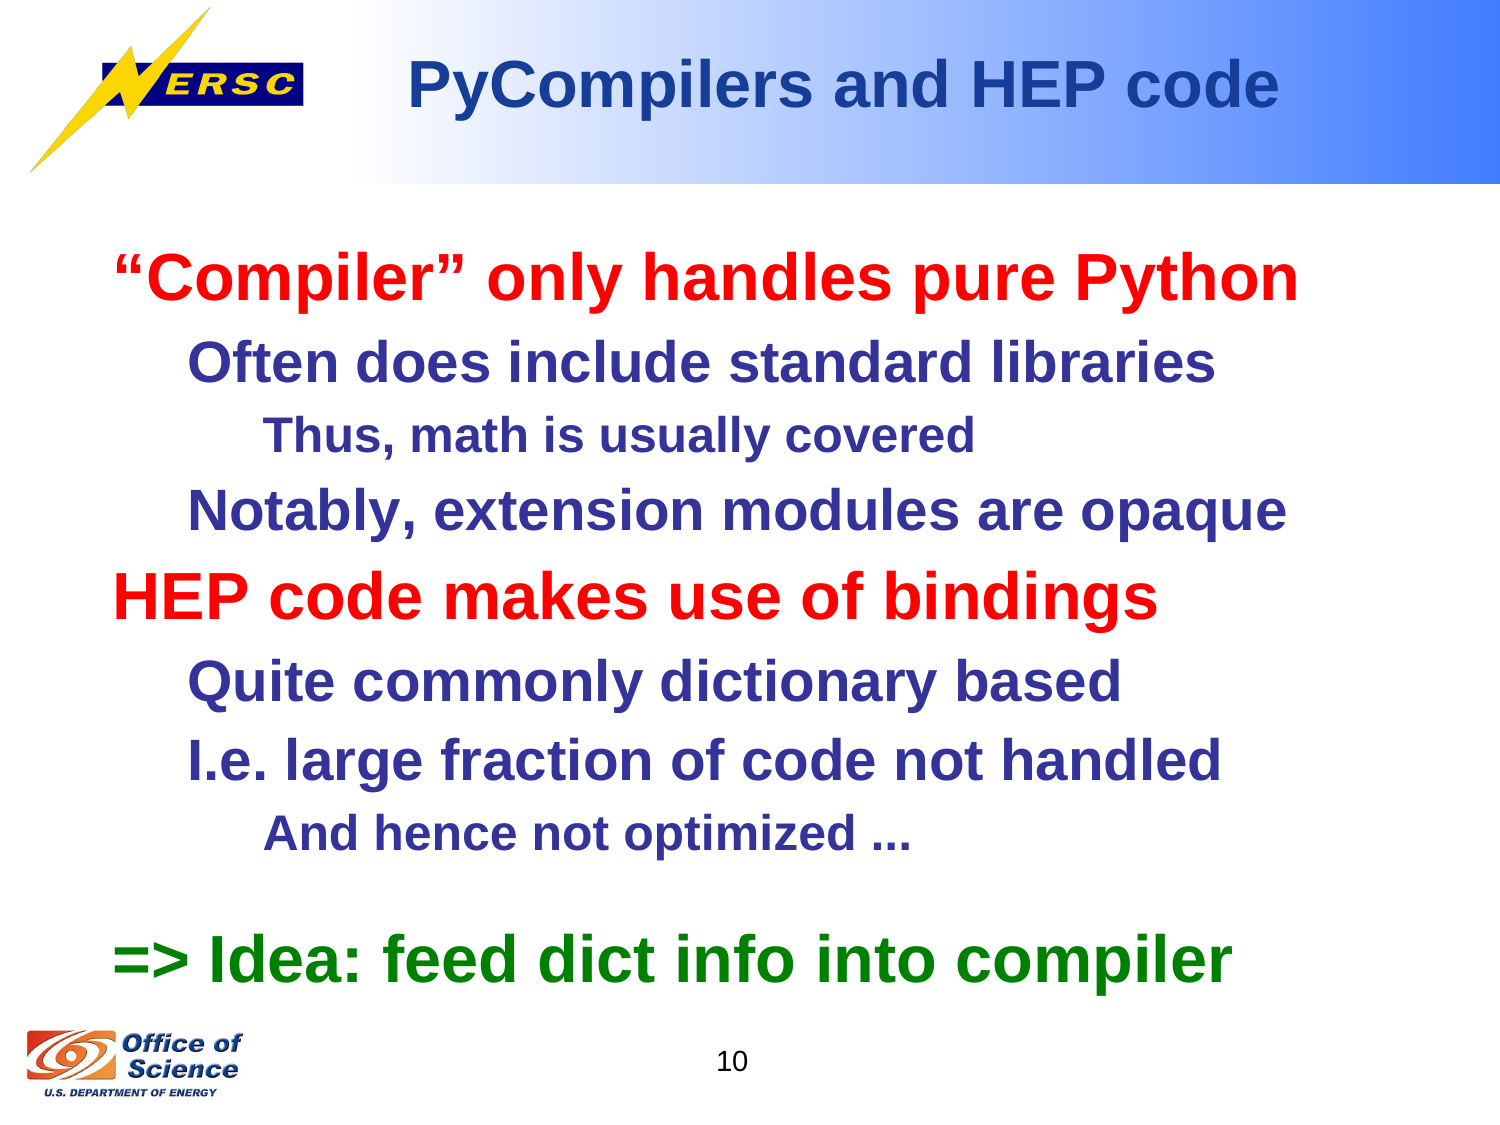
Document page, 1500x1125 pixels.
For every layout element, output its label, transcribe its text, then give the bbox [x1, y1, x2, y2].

title PyCompilers and HEP code [364, 13, 1326, 156]
picture [0, 0, 352, 182]
list “Compiler” only handles pure Python Often does include standard libraries Thus, math is usually covered Notably, extension modules are opaque HEP code makes use of bindings Quite commonly dictionary based I.e. large fraction of code not handled And hence not optimized ... => Idea: feed dict info into compiler [112, 240, 1388, 1001]
picture [22, 1026, 246, 1100]
